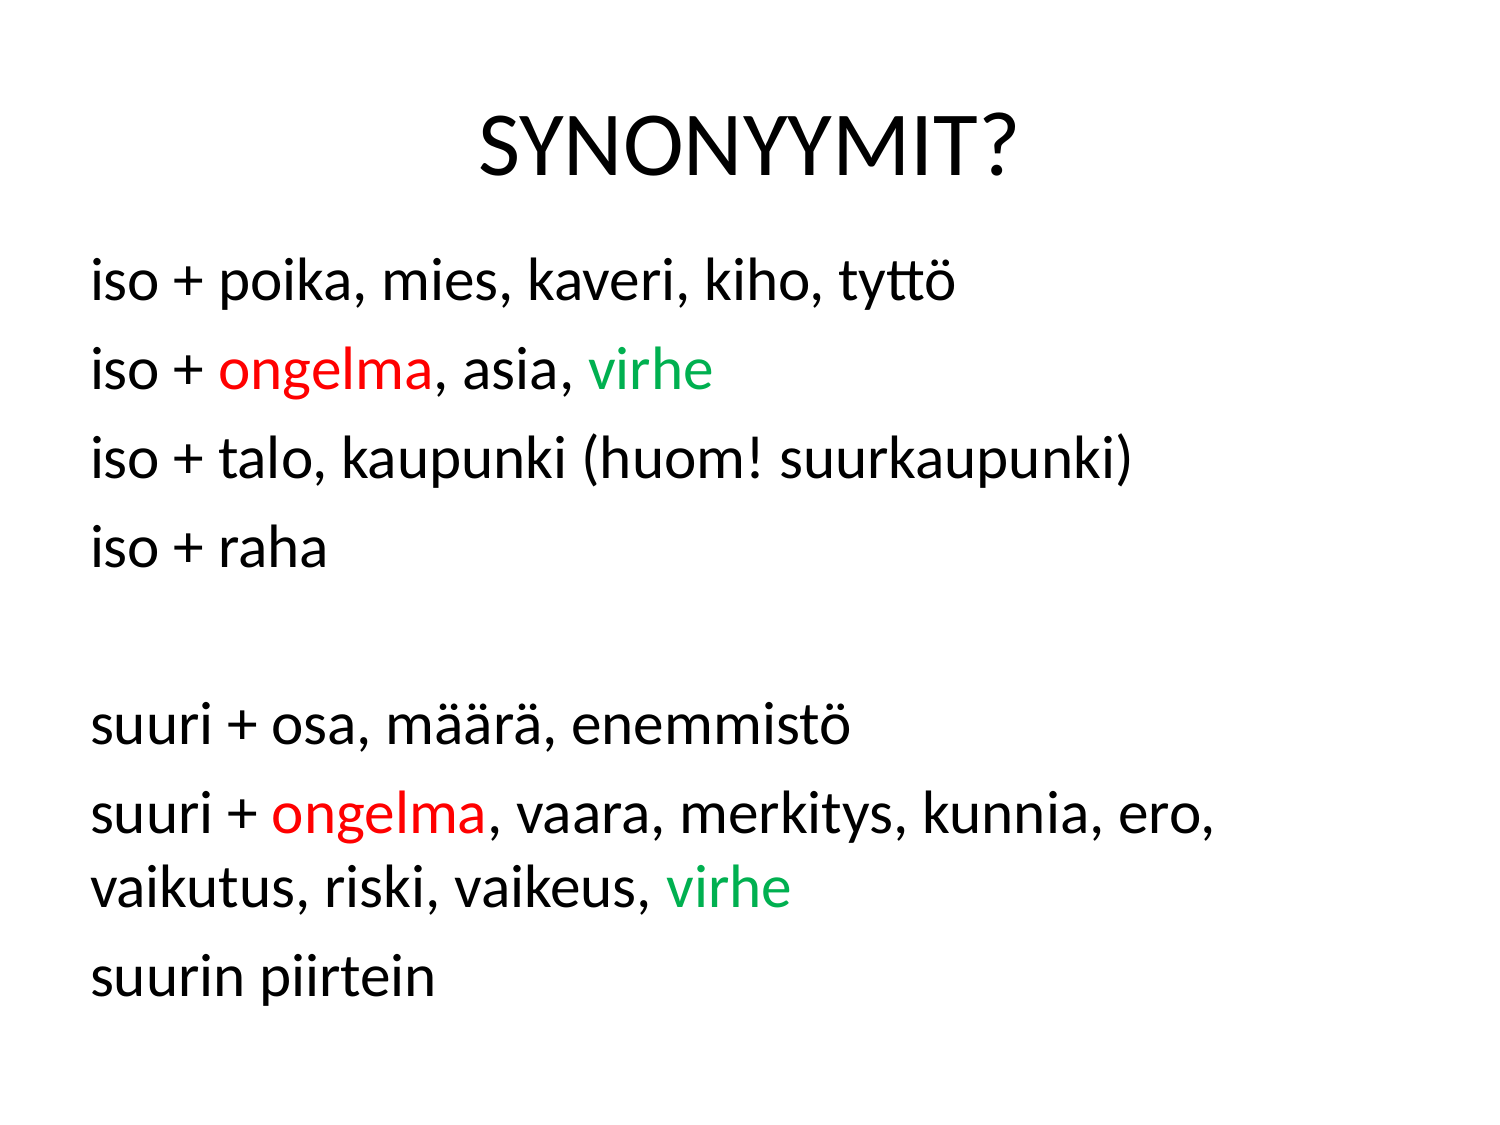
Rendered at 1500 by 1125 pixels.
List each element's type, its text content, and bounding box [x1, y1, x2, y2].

list iso + poika, mies, kaveri, kiho, tyttö iso + ongelma, asia, virhe iso + talo, kaupunki (huom! suurkaupunki) iso + raha suuri + osa, määrä, enemmistö suuri + ongelma, vaara, merkitys, kunnia, ero, vaikutus, riski, vaikeus, virhe suurin piirtein [75, 231, 1426, 1106]
title SYNONYYMIT? [75, 45, 1426, 231]
